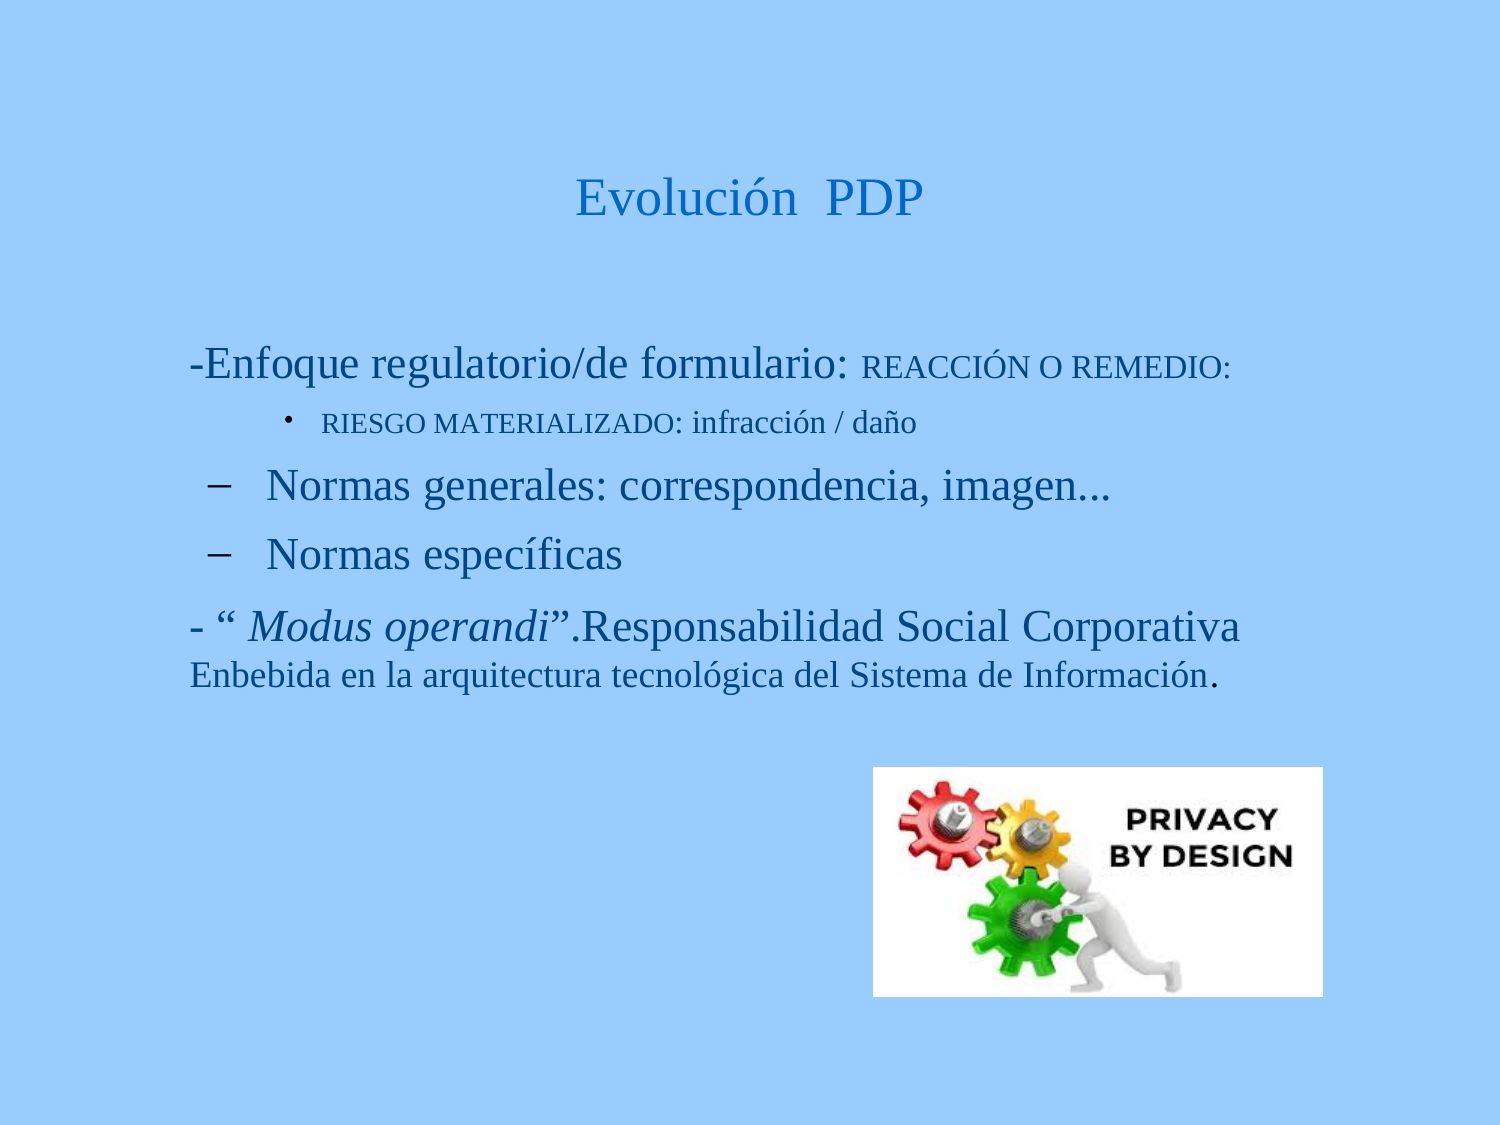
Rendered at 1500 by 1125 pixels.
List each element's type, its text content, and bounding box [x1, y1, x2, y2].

title Evolución PDP [112, 99, 1388, 288]
list -Enfoque regulatorio/de formulario: REACCIÓN O REMEDIO: RIESGO MATERIALIZADO: infracción / daño Normas generales: correspondencia, imagen... Normas específicas - “ Modus operandi”.Responsabilidad Social Corporativa Enbebida en la arquitectura tecnológica del Sistema de Información. [118, 324, 1394, 1001]
picture [873, 767, 1323, 997]
